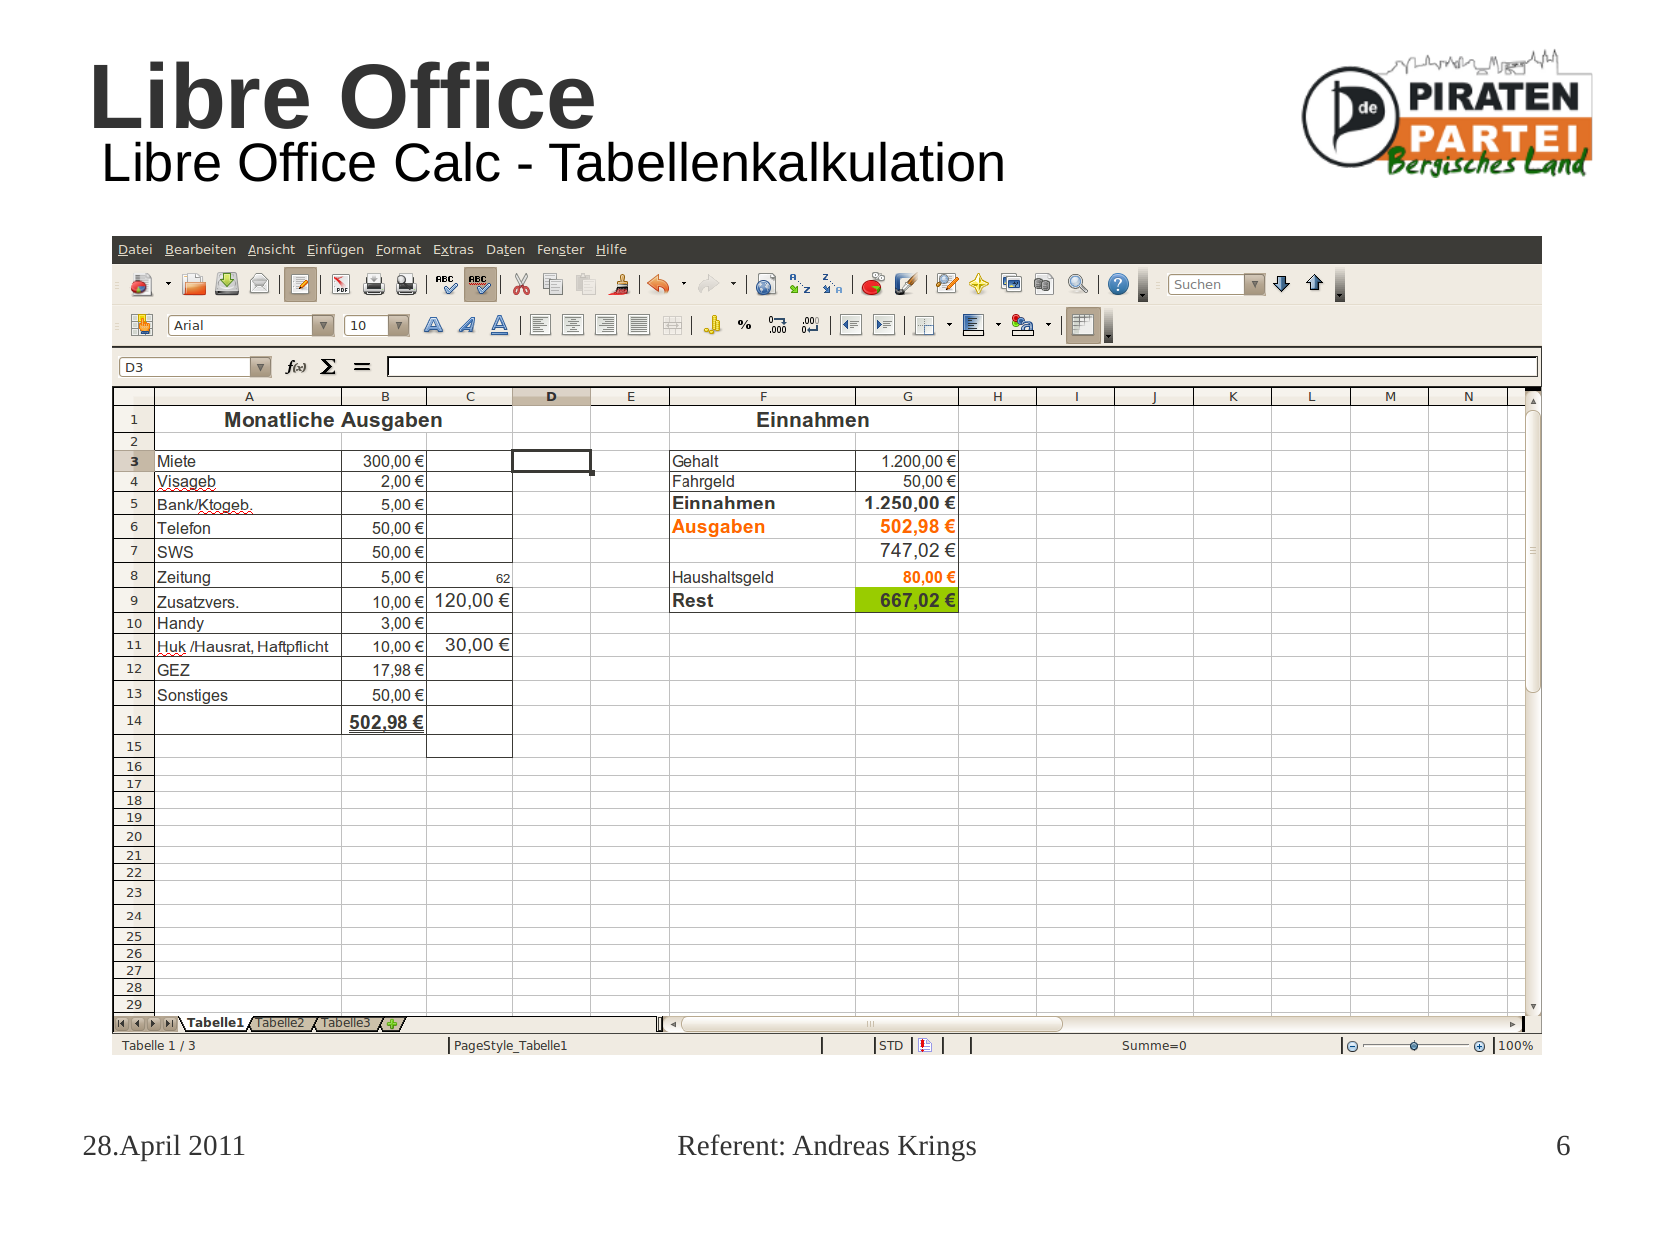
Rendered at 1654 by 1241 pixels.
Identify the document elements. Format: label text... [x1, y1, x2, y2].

picture [1299, 48, 1595, 178]
title Libre Office Calc - Tabellenkalkulation [82, 118, 1300, 207]
picture [112, 236, 1542, 1055]
